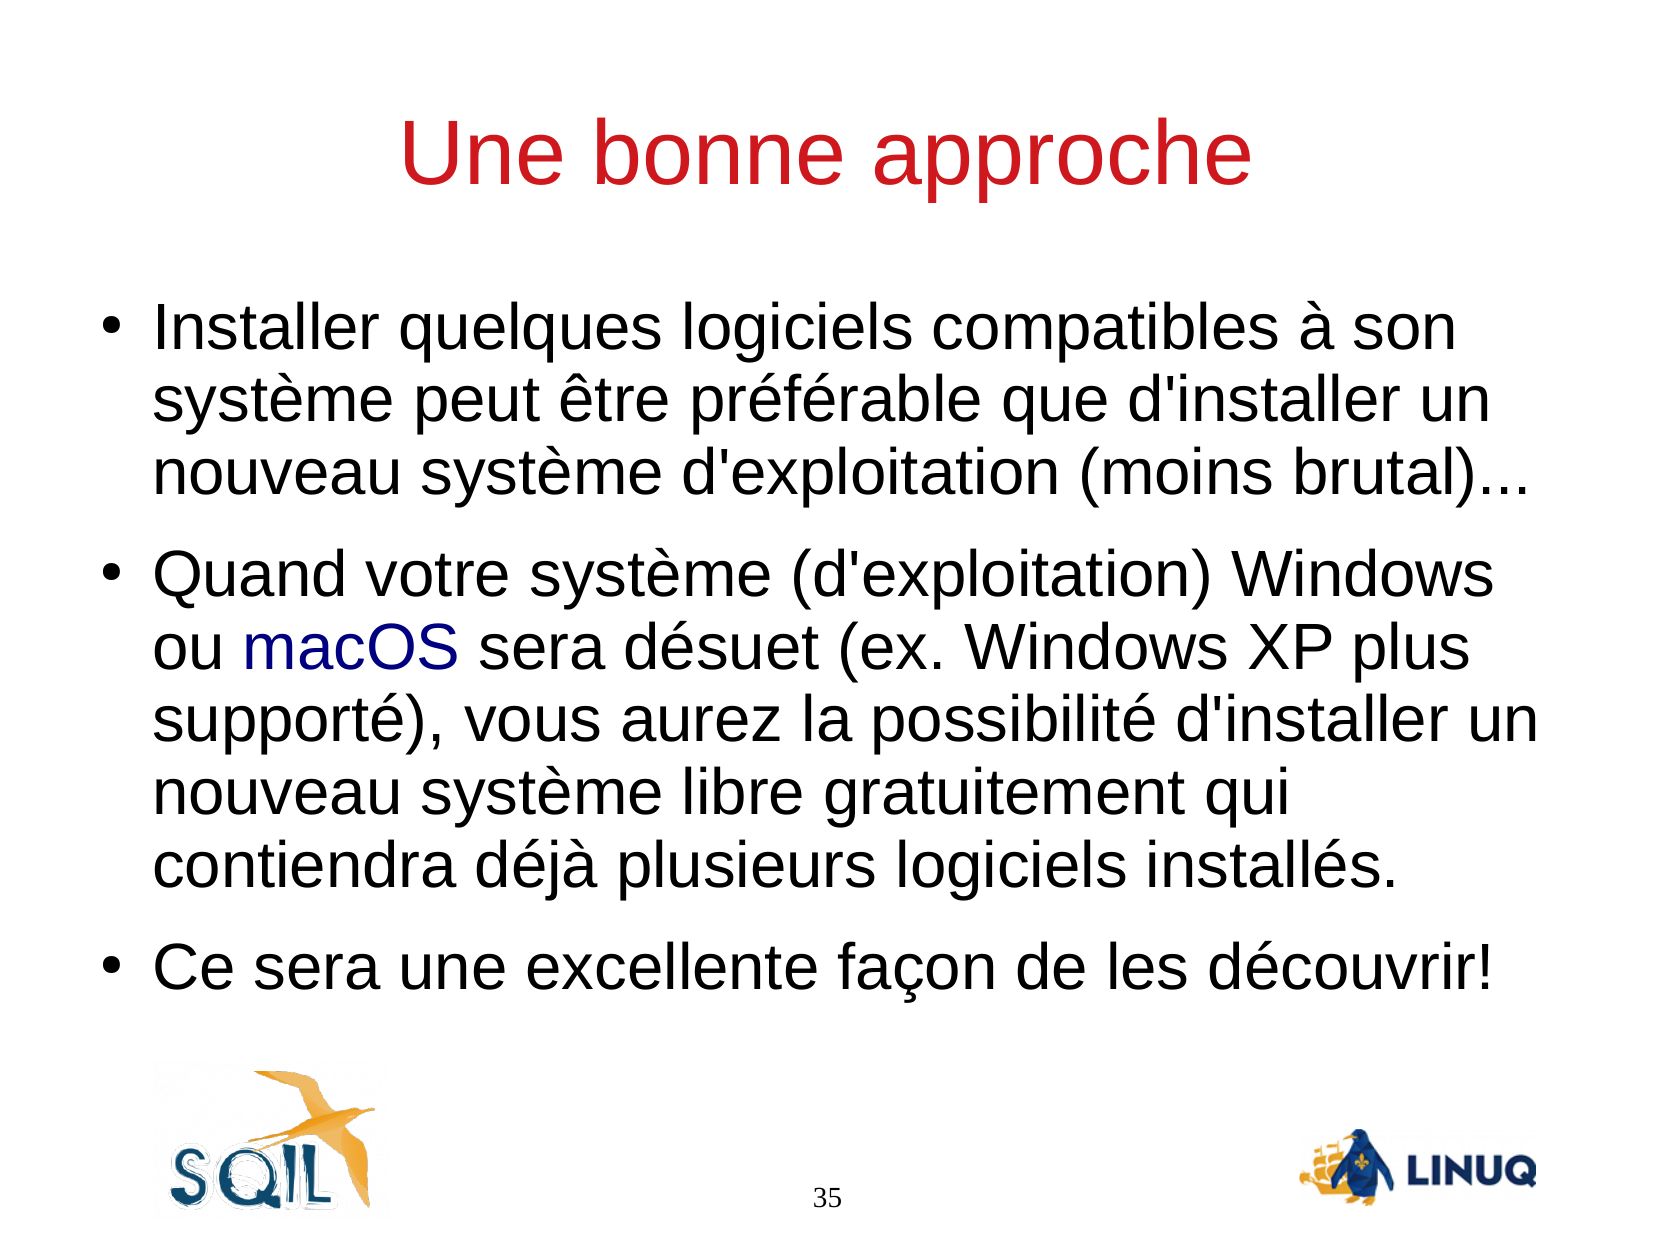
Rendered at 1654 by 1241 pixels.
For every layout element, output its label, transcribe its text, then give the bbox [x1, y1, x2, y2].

picture [153, 1060, 390, 1220]
picture [1299, 1129, 1536, 1206]
list Installer quelques logiciels compatibles à son système peut être préférable que d'installer un nouveau système d'exploitation (moins brutal)... Quand votre système (d'exploitation) Windows ou macOS sera désuet (ex. Windows XP plus supporté), vous aurez la possibilité d'installer un nouveau système libre gratuitement qui contiendra déjà plusieurs logiciels installés. Ce sera une excellente façon de les découvrir! [82, 290, 1571, 1010]
title Une bonne approche [82, 49, 1571, 257]
